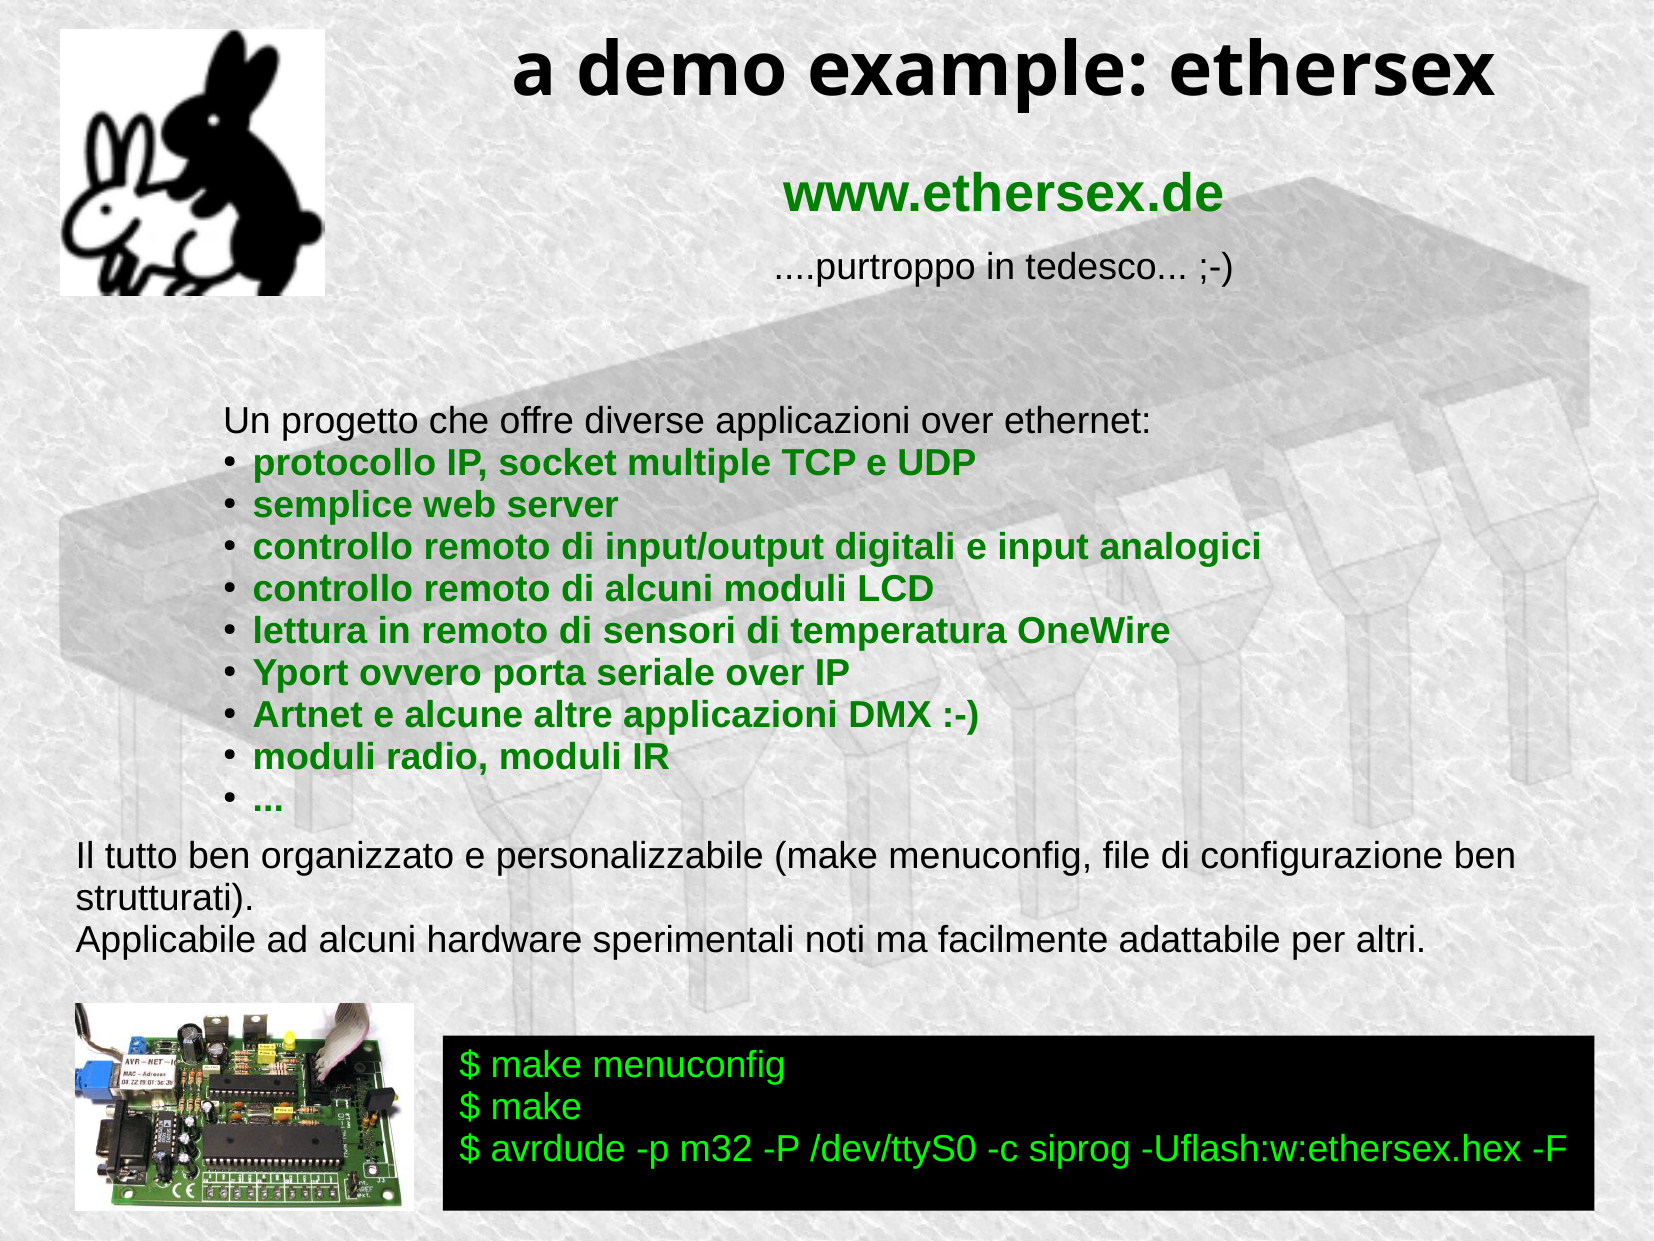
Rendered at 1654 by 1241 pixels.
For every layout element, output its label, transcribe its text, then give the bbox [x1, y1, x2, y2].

text_box Un progetto che offre diverse applicazioni over ethernet: protocollo IP, socket multiple TCP e UDP semplice web server controllo remoto di input/output digitali e input analogici controllo remoto di alcuni moduli LCD lettura in remoto di sensori di temperatura OneWire Yport ovvero porta seriale over IP Artnet e alcune altre applicazioni DMX :-) moduli radio, moduli IR ... [206, 392, 1447, 826]
picture [0, 0, 1654, 1241]
text_box $ make menuconfig $ make $ avrdude -p m32 -P /dev/ttyS0 -c siprog -Uflash:w:ethersex.hex -F [442, 1035, 1595, 1211]
title a demo example: ethersex [383, 0, 1625, 154]
text_box www.ethersex.de ....purtroppo in tedesco... ;-) [383, 154, 1625, 296]
text_box Il tutto ben organizzato e personalizzabile (make menuconfig, file di configurazione ben strutturati). Applicabile ad alcuni hardware sperimentali noti ma facilmente adattabile per altri. [59, 826, 1536, 968]
